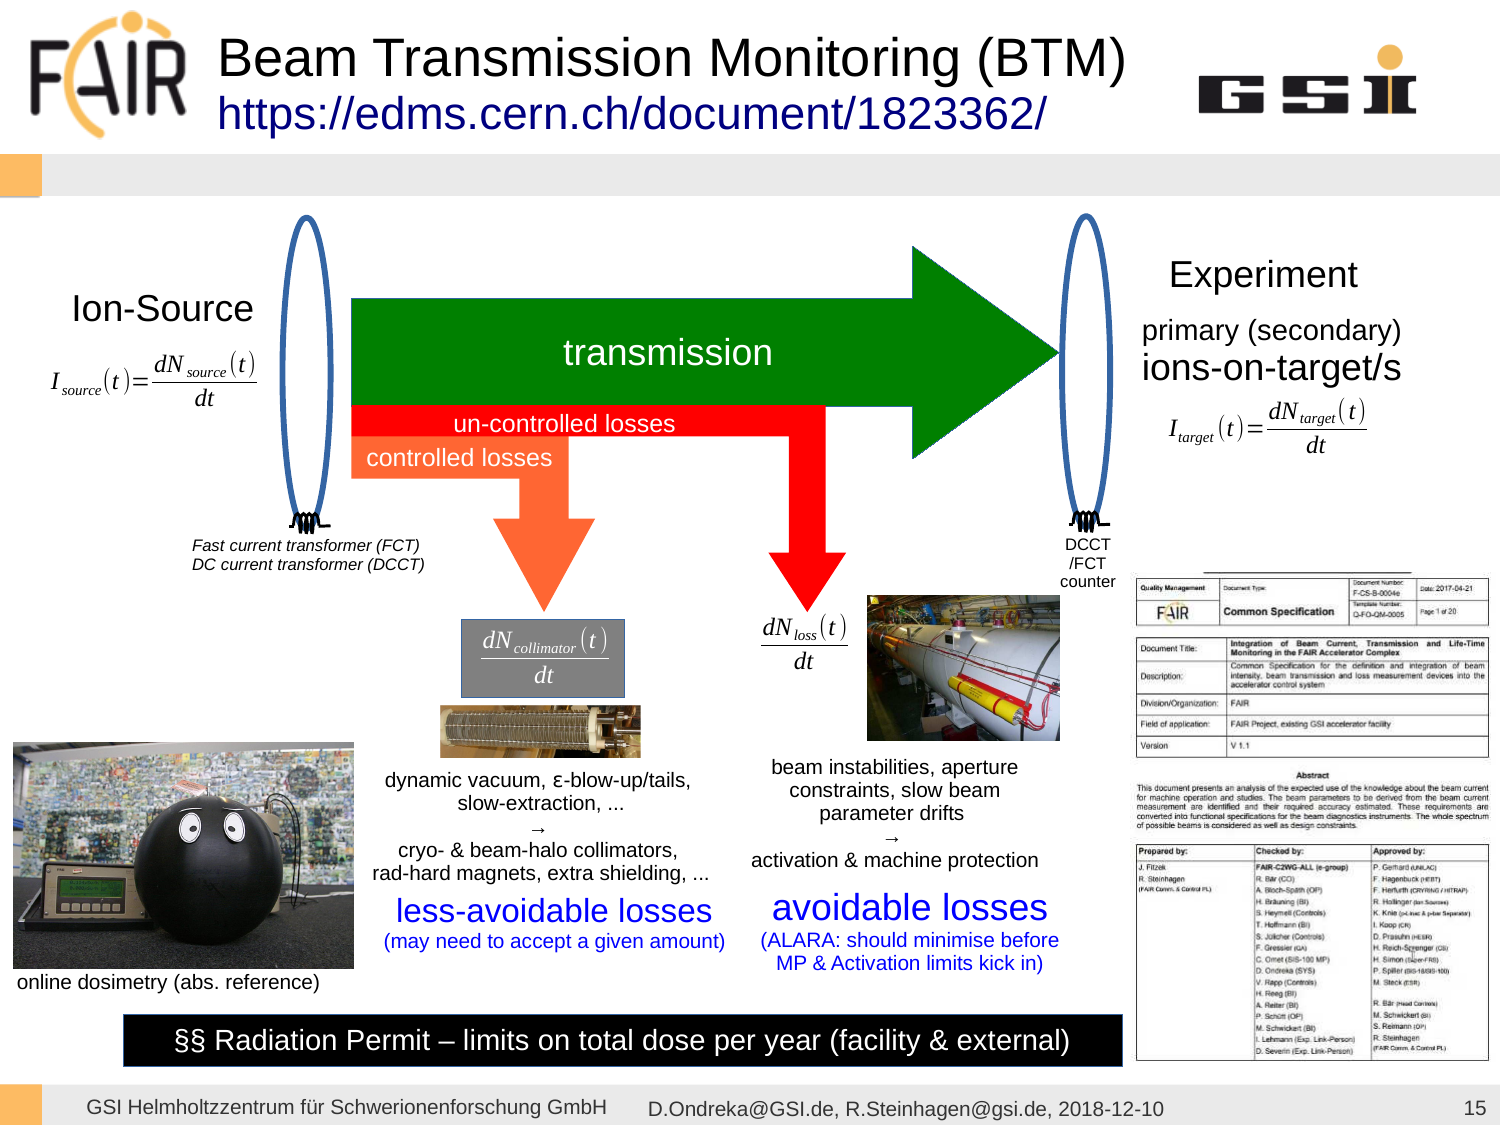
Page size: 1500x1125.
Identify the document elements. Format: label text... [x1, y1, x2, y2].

picture [1130, 572, 1496, 1067]
text_box Ion-Source [56, 279, 270, 337]
text_box avoidable losses (ALARA: should minimise before MP & Activation limits kick in) [739, 879, 1081, 983]
title Beam Transmission Monitoring (BTM) https://edms.cern.ch/document/1823362/ [217, 20, 1180, 147]
text_box §§ Radiation Permit – limits on total dose per year (facility & external) [123, 1014, 1123, 1067]
chart [473, 625, 616, 689]
picture [867, 595, 1060, 741]
text_box un-controlled losses [438, 401, 745, 445]
text_box beam instabilities, aperture constraints, slow beam parameter drifts → activation & machine protection [736, 747, 1076, 881]
picture [30, 9, 187, 141]
picture [1197, 42, 1419, 117]
text_box primary (secondary) ions-on-target/s [1127, 306, 1418, 397]
chart [43, 348, 264, 413]
text_box Fast current transformer (FCT) DC current transformer (DCCT) [177, 529, 440, 582]
picture [440, 705, 641, 758]
text_box DCCT /FCT counter [1045, 527, 1131, 599]
text_box [351, 405, 438, 437]
chart [753, 612, 855, 676]
text_box [492, 480, 596, 613]
text_box less-avoidable losses (may need to accept a given amount) [362, 885, 747, 961]
text_box controlled losses [351, 437, 571, 480]
text_box Experiment [1154, 246, 1374, 303]
text_box transmission [351, 246, 1059, 459]
picture [13, 742, 354, 969]
text_box [461, 619, 625, 698]
text_box online dosimetry (abs. reference) [2, 963, 336, 1002]
chart [1160, 395, 1374, 460]
text_box [745, 405, 847, 612]
text_box dynamic vacuum, ε-blow-up/tails, slow-extraction, ... → cryo- & beam-halo collimators, rad-hard magnets, extra shielding, ... [357, 760, 739, 924]
